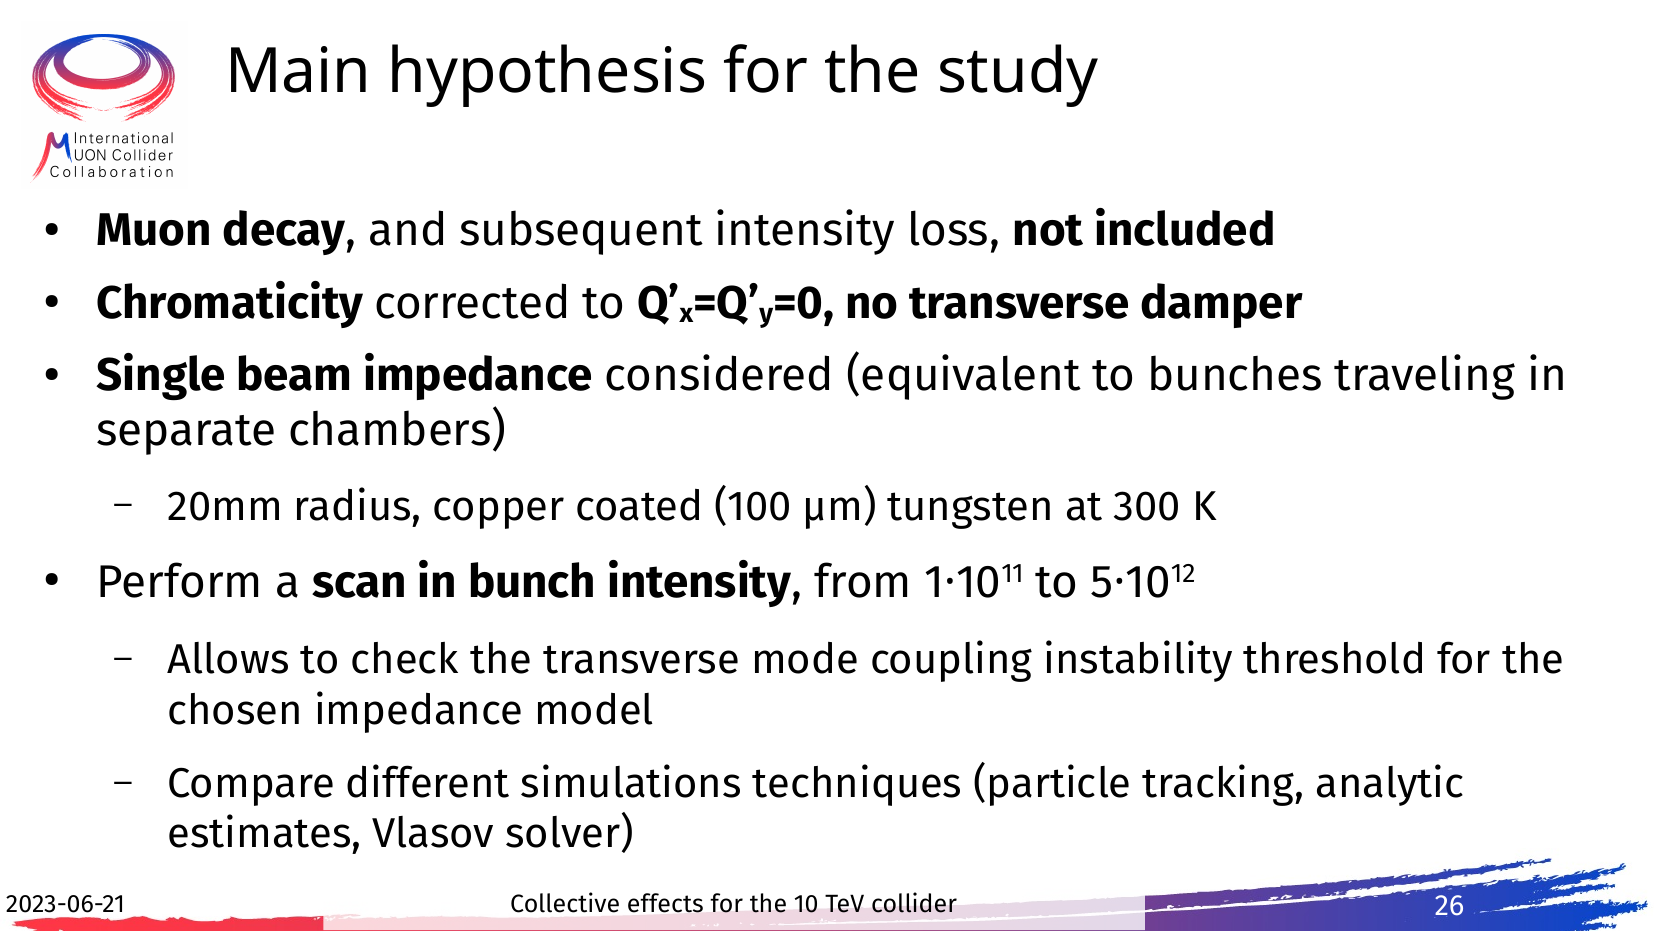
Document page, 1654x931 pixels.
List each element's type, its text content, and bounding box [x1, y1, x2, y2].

list Muon decay, and subsequent intensity loss, not included Chromaticity corrected to Q’x=Q’y=0, no transverse damper Single beam impedance considered (equivalent to bunches traveling in separate chambers) 20mm radius, copper coated (100 μm) tungsten at 300 K Perform a scan in bunch intensity, from 1·1011 to 5·1012 Allows to check the transverse mode coupling instability threshold for the chosen impedance model Compare different simulations techniques (particle tracking, analytic estimates, Vlasov solver) [25, 203, 1619, 836]
picture [0, 848, 1654, 931]
title Main hypothesis for the study [225, 25, 1571, 188]
picture [21, 21, 188, 189]
